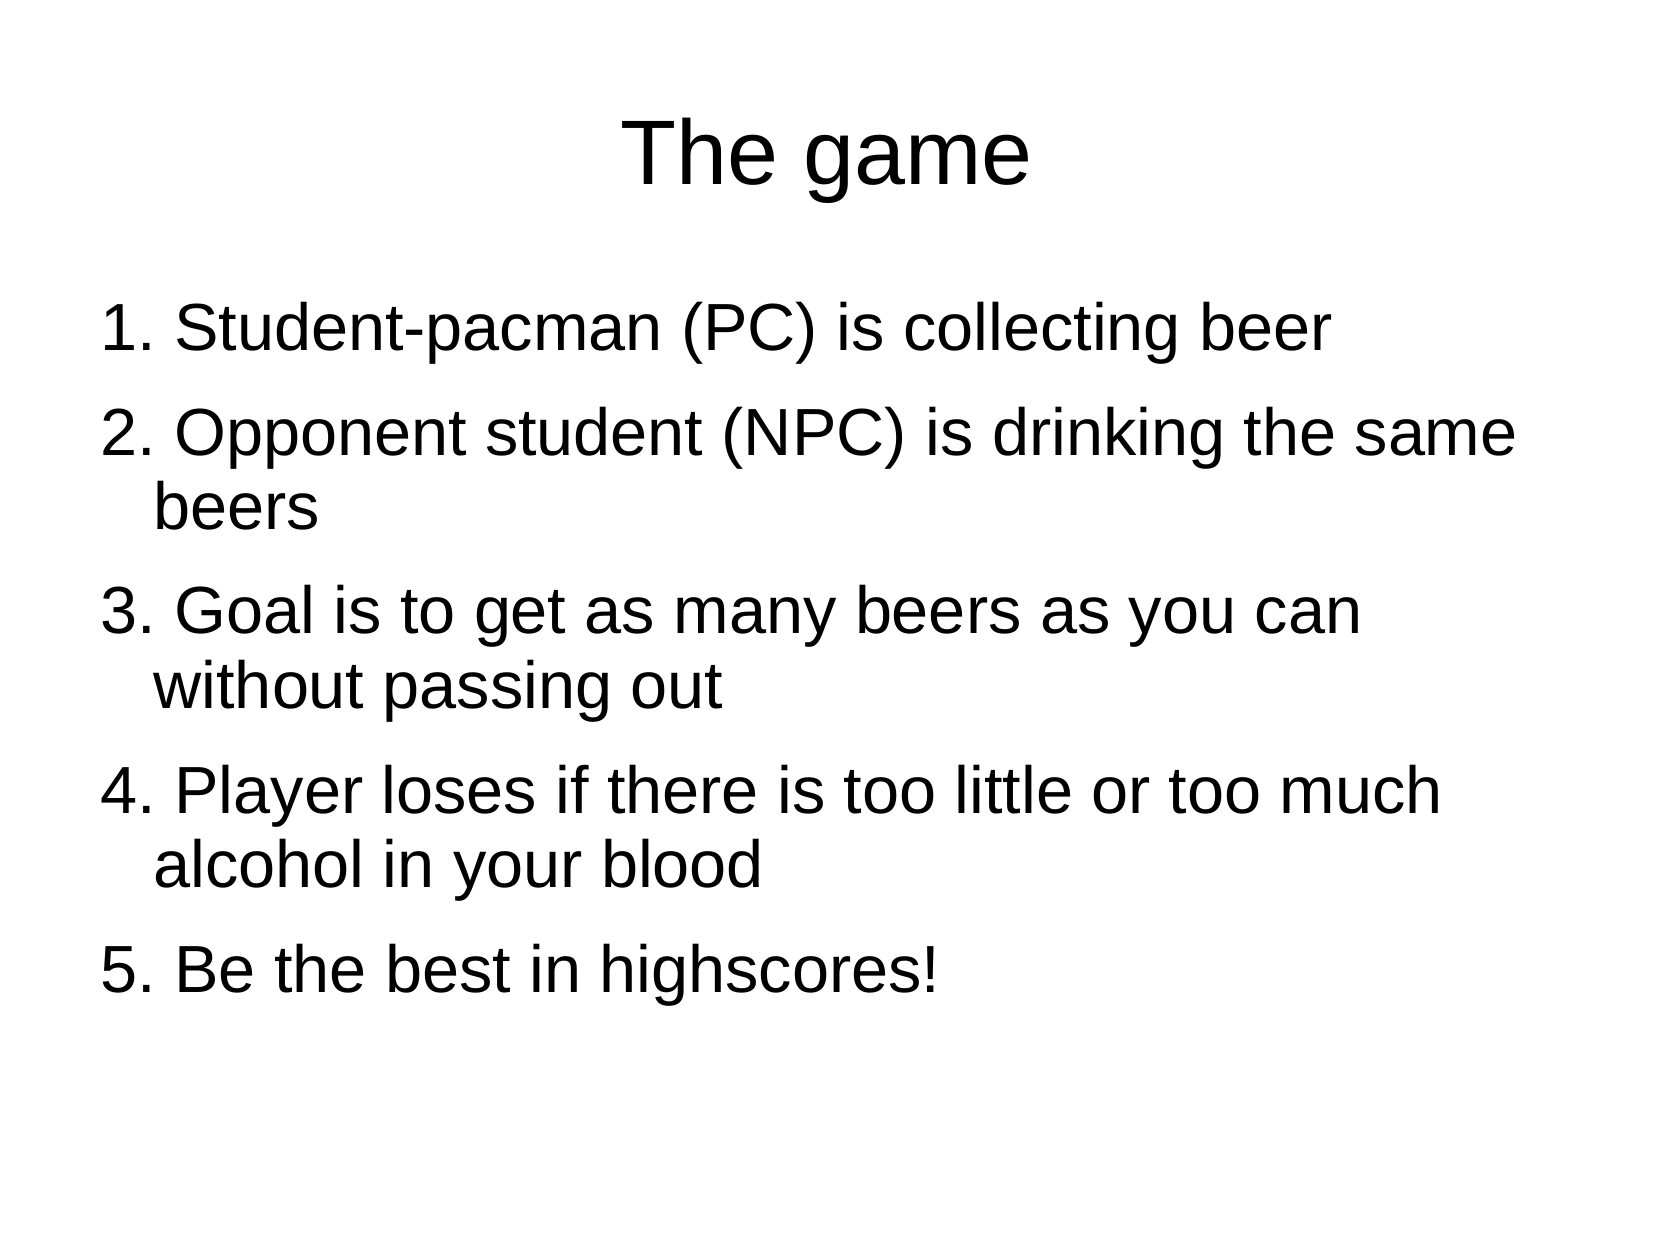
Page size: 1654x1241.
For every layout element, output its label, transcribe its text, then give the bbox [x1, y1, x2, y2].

list Student-pacman (PC) is collecting beer Opponent student (NPC) is drinking the same beers Goal is to get as many beers as you can without passing out Player loses if there is too little or too much alcohol in your blood Be the best in highscores! [82, 290, 1538, 1170]
title The game [82, 49, 1571, 257]
